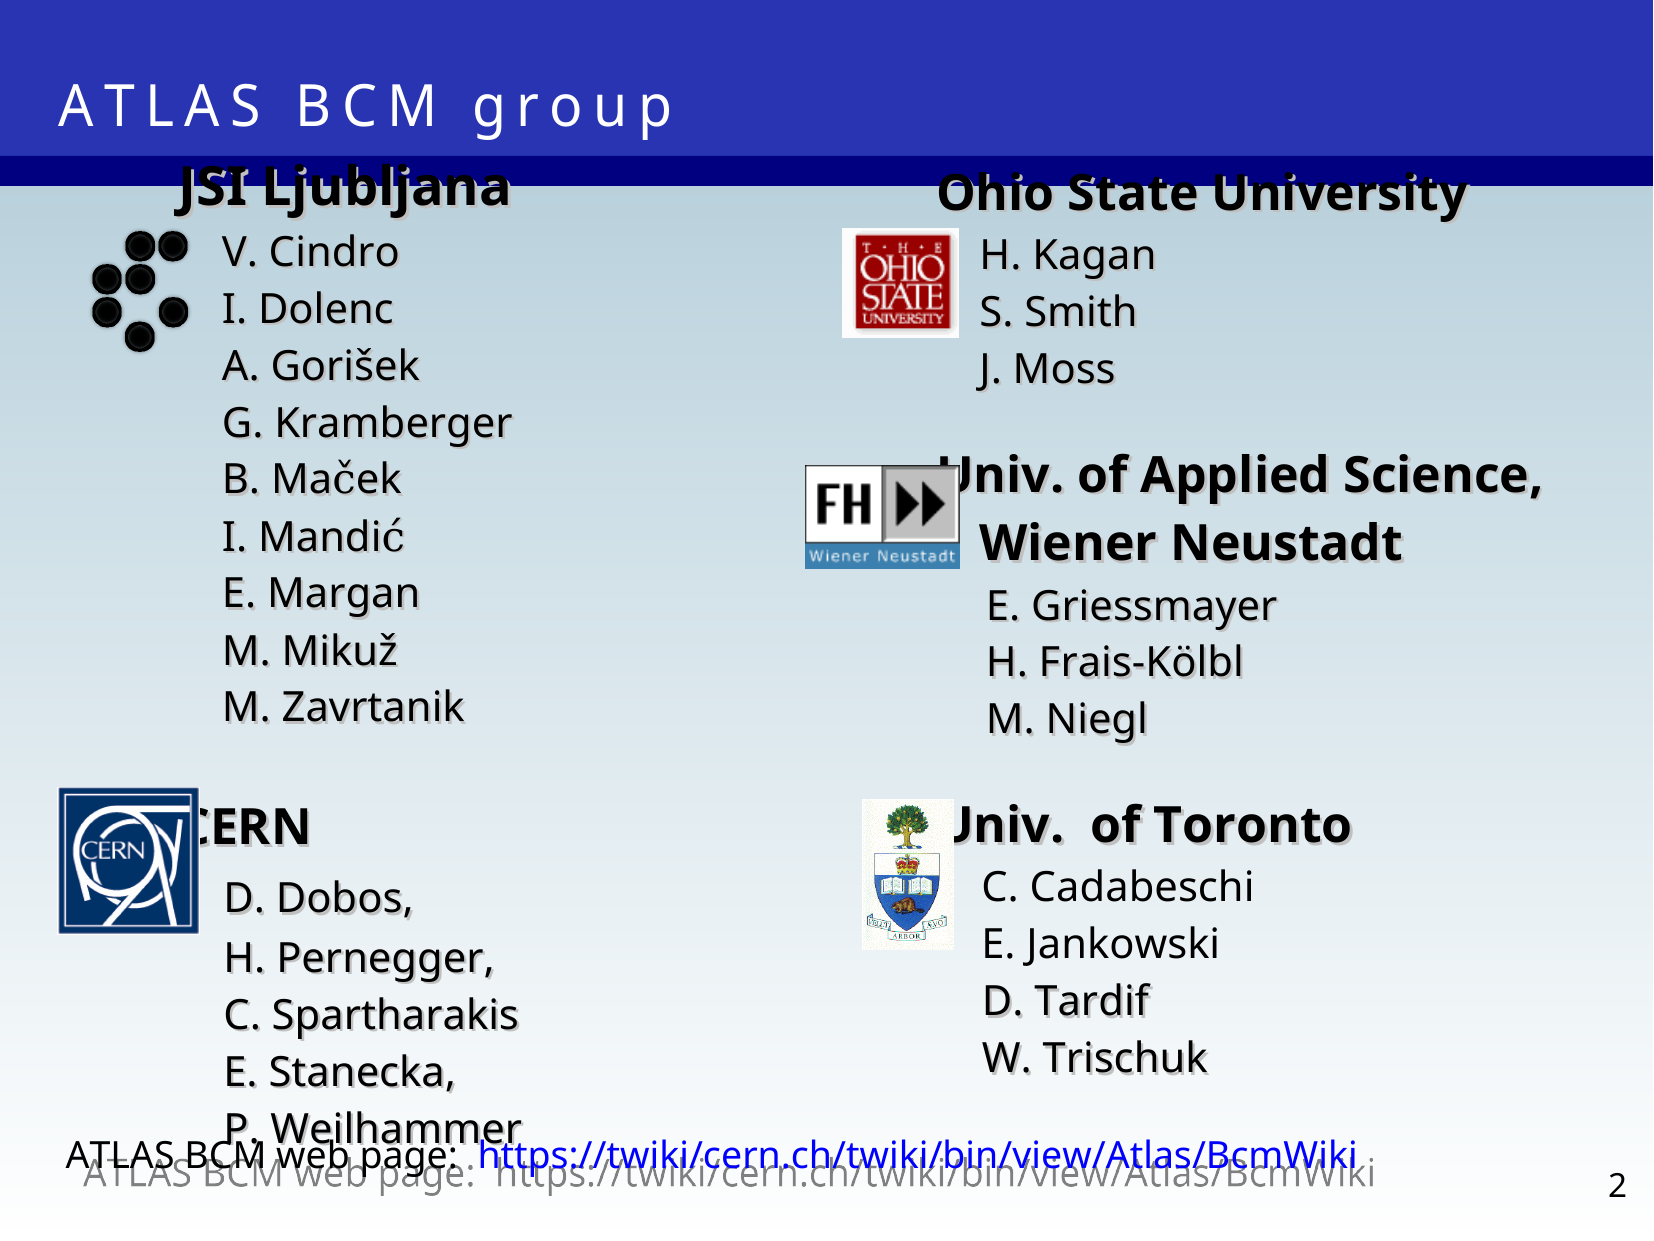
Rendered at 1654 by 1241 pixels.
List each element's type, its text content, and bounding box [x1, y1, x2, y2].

picture [57, 787, 200, 935]
picture [862, 799, 954, 950]
picture [842, 228, 959, 338]
text_box Ohio State University H. Kagan S. Smith J. Moss Univ. of Applied Science, Wiener Neustadt E. Griessmayer H. Frais-Kölbl M. Niegl Univ. of Toronto C. Cadabeschi E. Jankowski D. Tardif W. Trischuk [936, 211, 1610, 1031]
subtitle JSI Ljubljana V. Cindro I. Dolenc A. Gorišek G. Kramberger B. Maček I. Mandić E. Margan M. Mikuž M. Zavrtanik CERN D. Dobos, H. Pernegger, C. Spartharakis E. Stanecka, P. Weilhammer [168, 206, 576, 1097]
picture [805, 465, 960, 569]
title ATLAS BCM group [58, 29, 1613, 178]
picture [67, 224, 215, 359]
text_box ATLAS BCM web page: https://twiki/cern.ch/twiki/bin/view/Atlas/BcmWiki [50, 1120, 1531, 1181]
